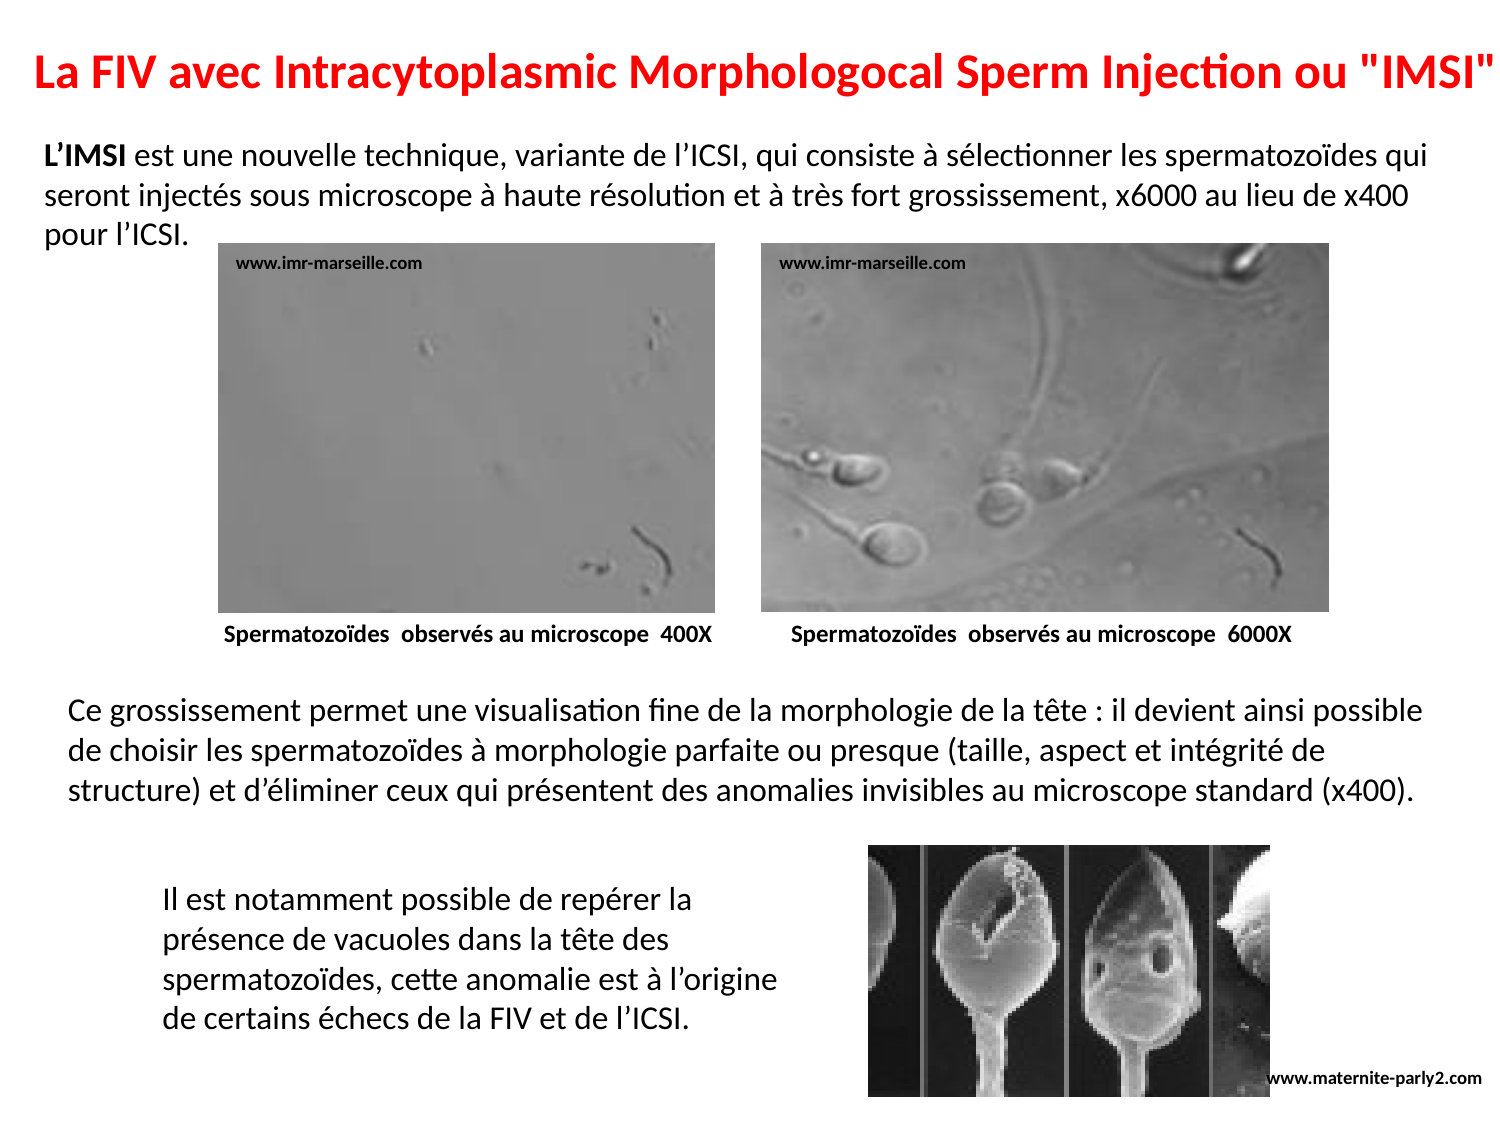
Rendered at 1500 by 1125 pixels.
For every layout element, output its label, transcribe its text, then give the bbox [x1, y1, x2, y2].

picture [761, 243, 1329, 612]
text_box www.maternite-parly2.com [1251, 1058, 1498, 1096]
text_box La FIV avec Intracytoplasmic Morphologocal Sperm Injection ou "IMSI" [19, 30, 1500, 106]
text_box Ce grossissement permet une visualisation fine de la morphologie de la tête : il devient ainsi possible de choisir les spermatozoïdes à morphologie parfaite ou presque (taille, aspect et intégrité de structure) et d’éliminer ceux qui présentent des anomalies invisibles au microscope standard (x400). [53, 680, 1447, 816]
text_box www.imr-marseille.com [764, 243, 981, 281]
picture [218, 243, 715, 609]
text_box Spermatozoïdes observés au microscope 6000X [776, 609, 1320, 655]
text_box Spermatozoïdes observés au microscope 400X [209, 609, 740, 655]
text_box Il est notamment possible de repérer la présence de vacuoles dans la tête des spermatozoïdes, cette anomalie est à l’origine de certains échecs de la FIV et de l’ICSI. [147, 869, 833, 1045]
text_box L’IMSI est une nouvelle technique, variante de l’ICSI, qui consiste à sélectionner les spermatozoïdes qui seront injectés sous microscope à haute résolution et à très fort grossissement, x6000 au lieu de x400 pour l’ICSI. [29, 125, 1471, 565]
text_box www.imr-marseille.com [221, 243, 438, 281]
picture [868, 845, 1270, 1097]
